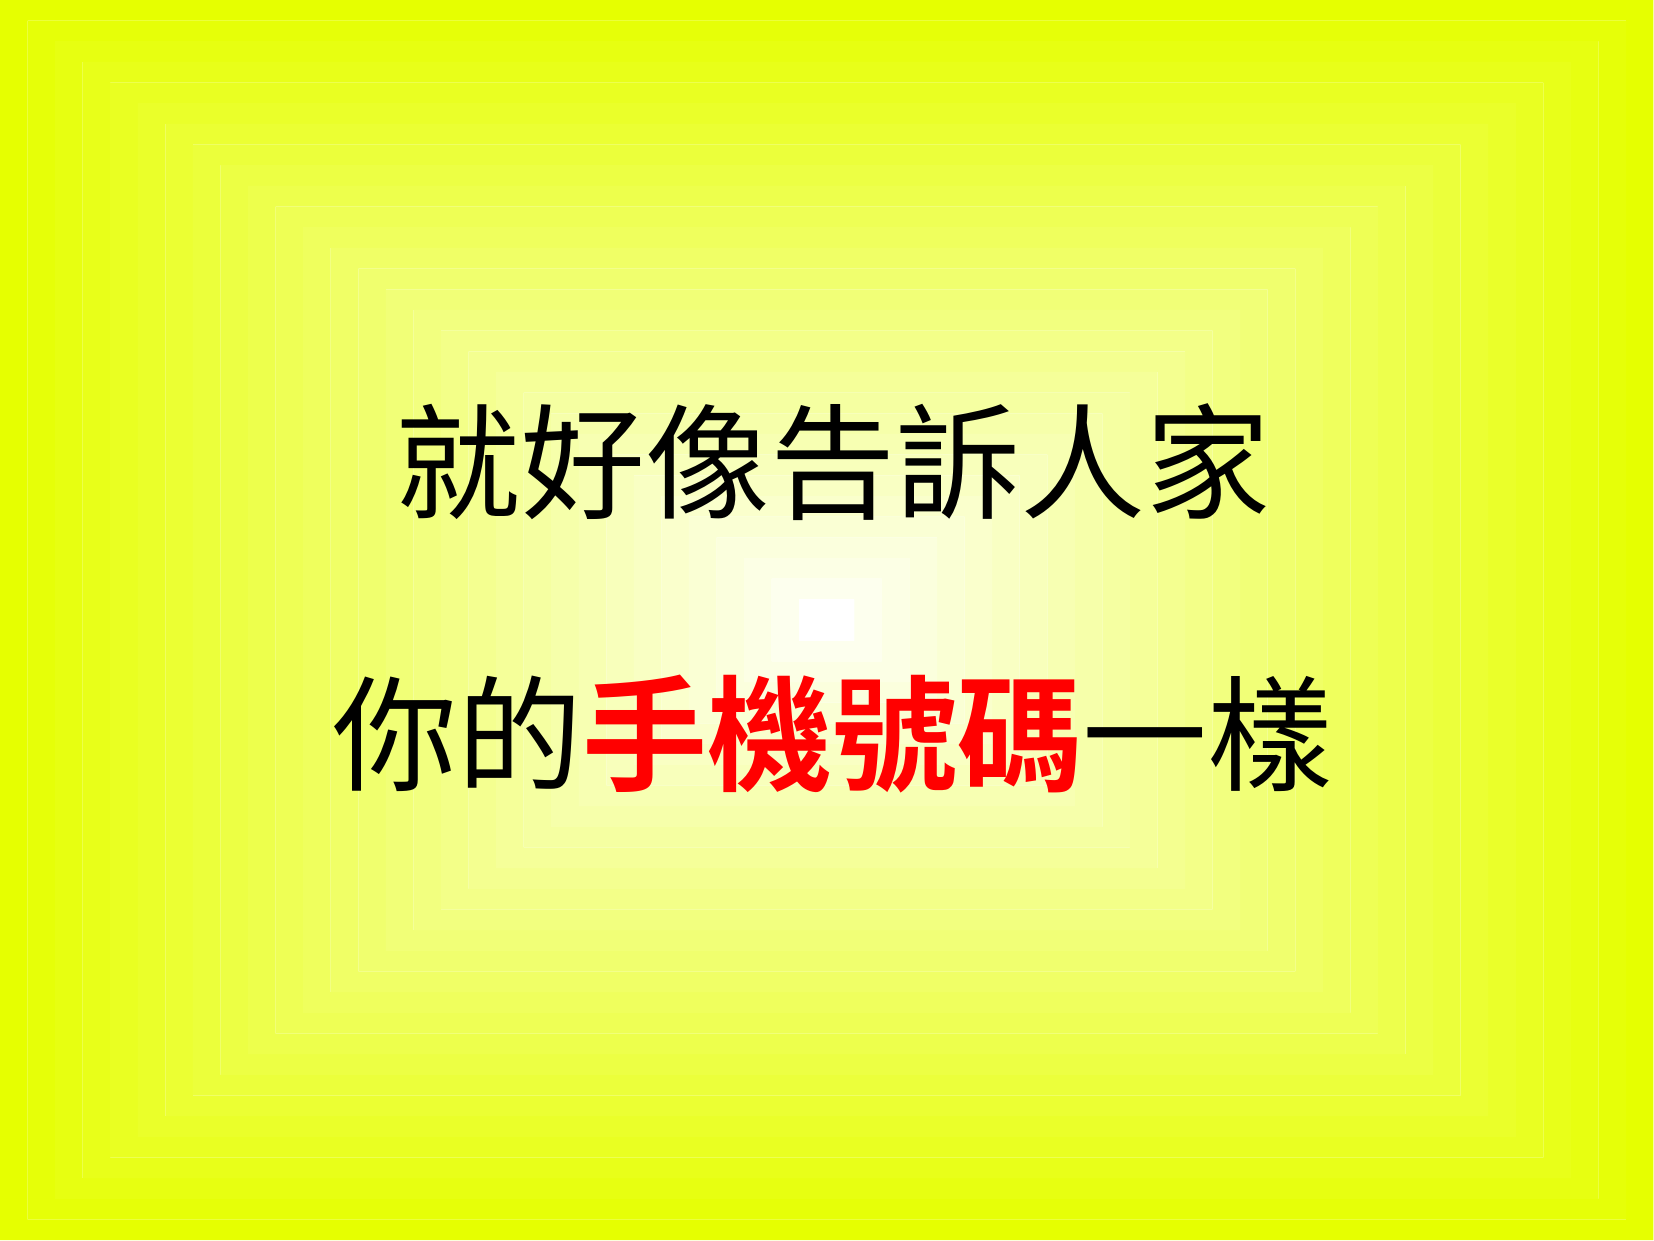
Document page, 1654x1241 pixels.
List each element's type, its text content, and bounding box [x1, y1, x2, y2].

title 就好像告訴人家 你的手機號碼一樣 [88, 389, 1577, 702]
